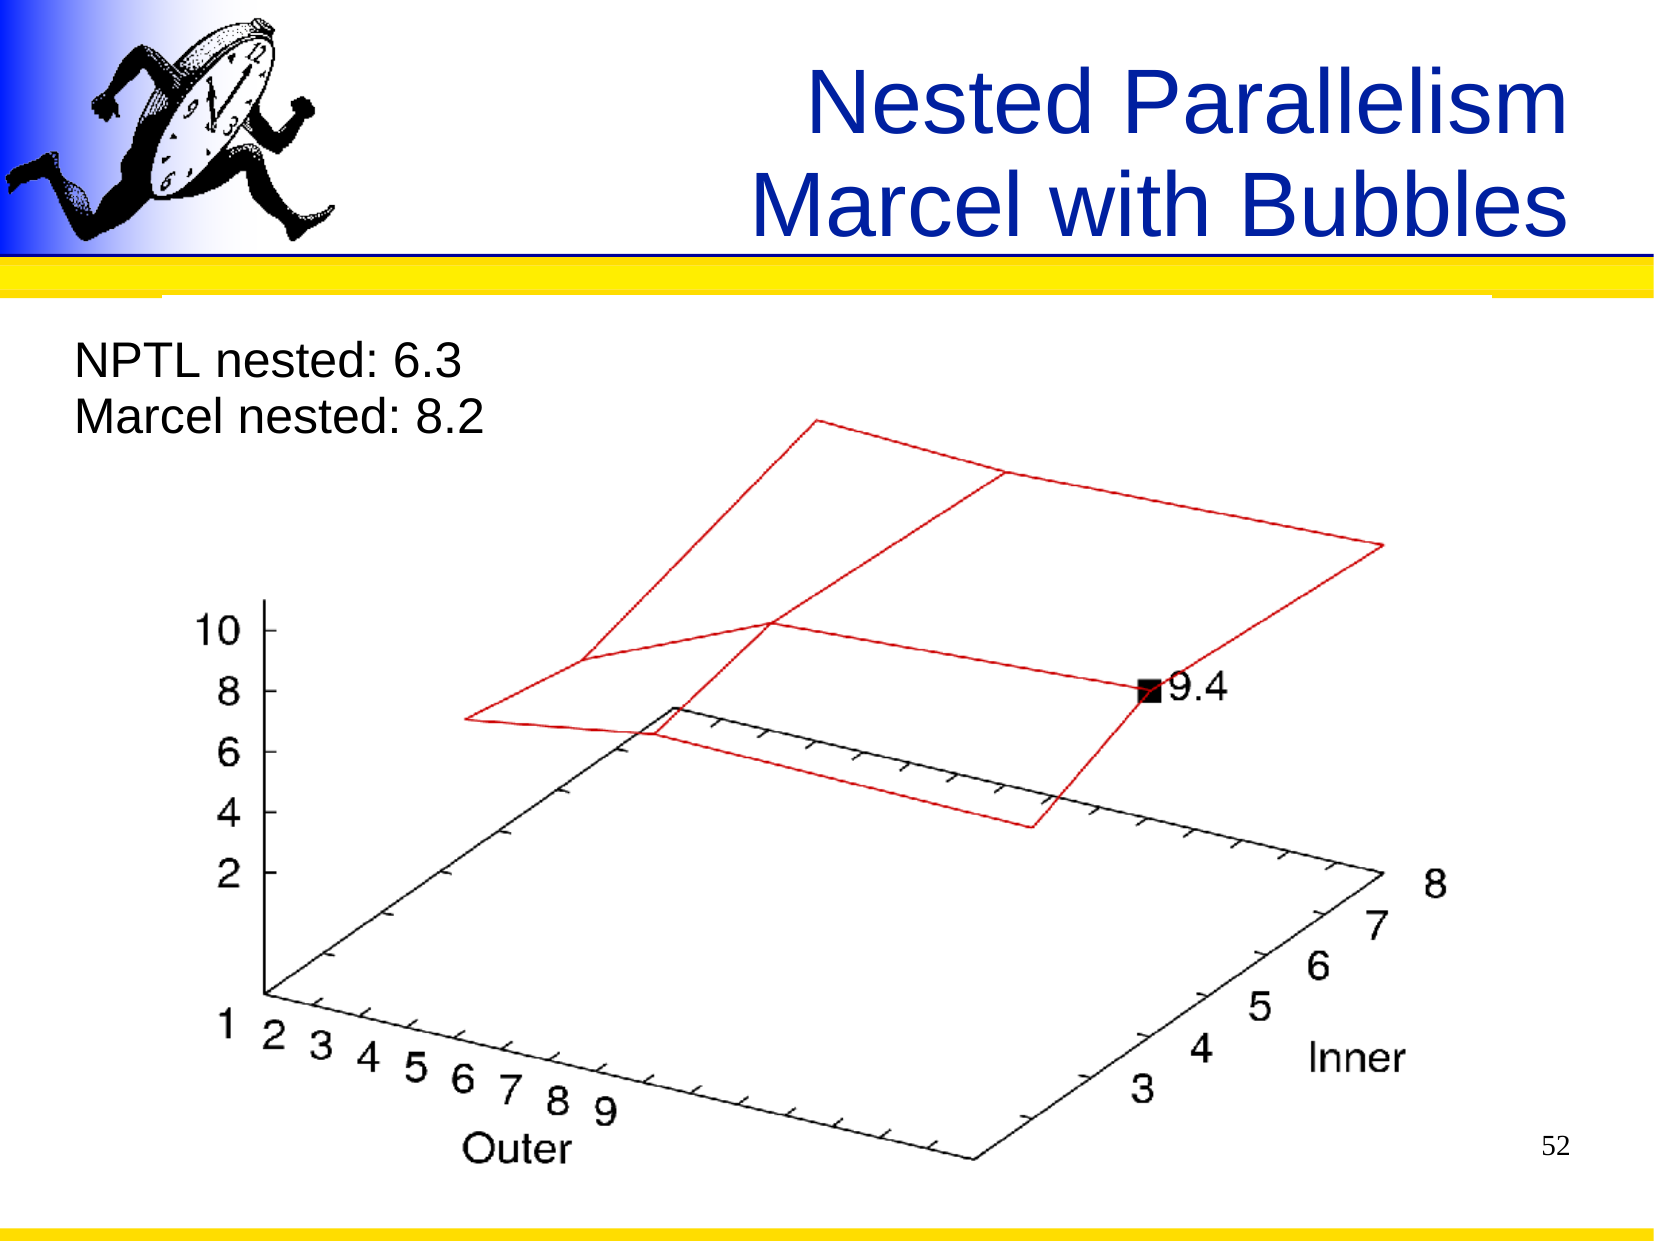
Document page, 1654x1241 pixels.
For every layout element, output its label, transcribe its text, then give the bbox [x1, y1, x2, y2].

title Nested Parallelism Marcel with Bubbles [372, 50, 1571, 256]
picture [162, 295, 1492, 1227]
text_box NPTL nested: 6.3 Marcel nested: 8.2 [59, 324, 562, 452]
picture [4, 9, 343, 253]
